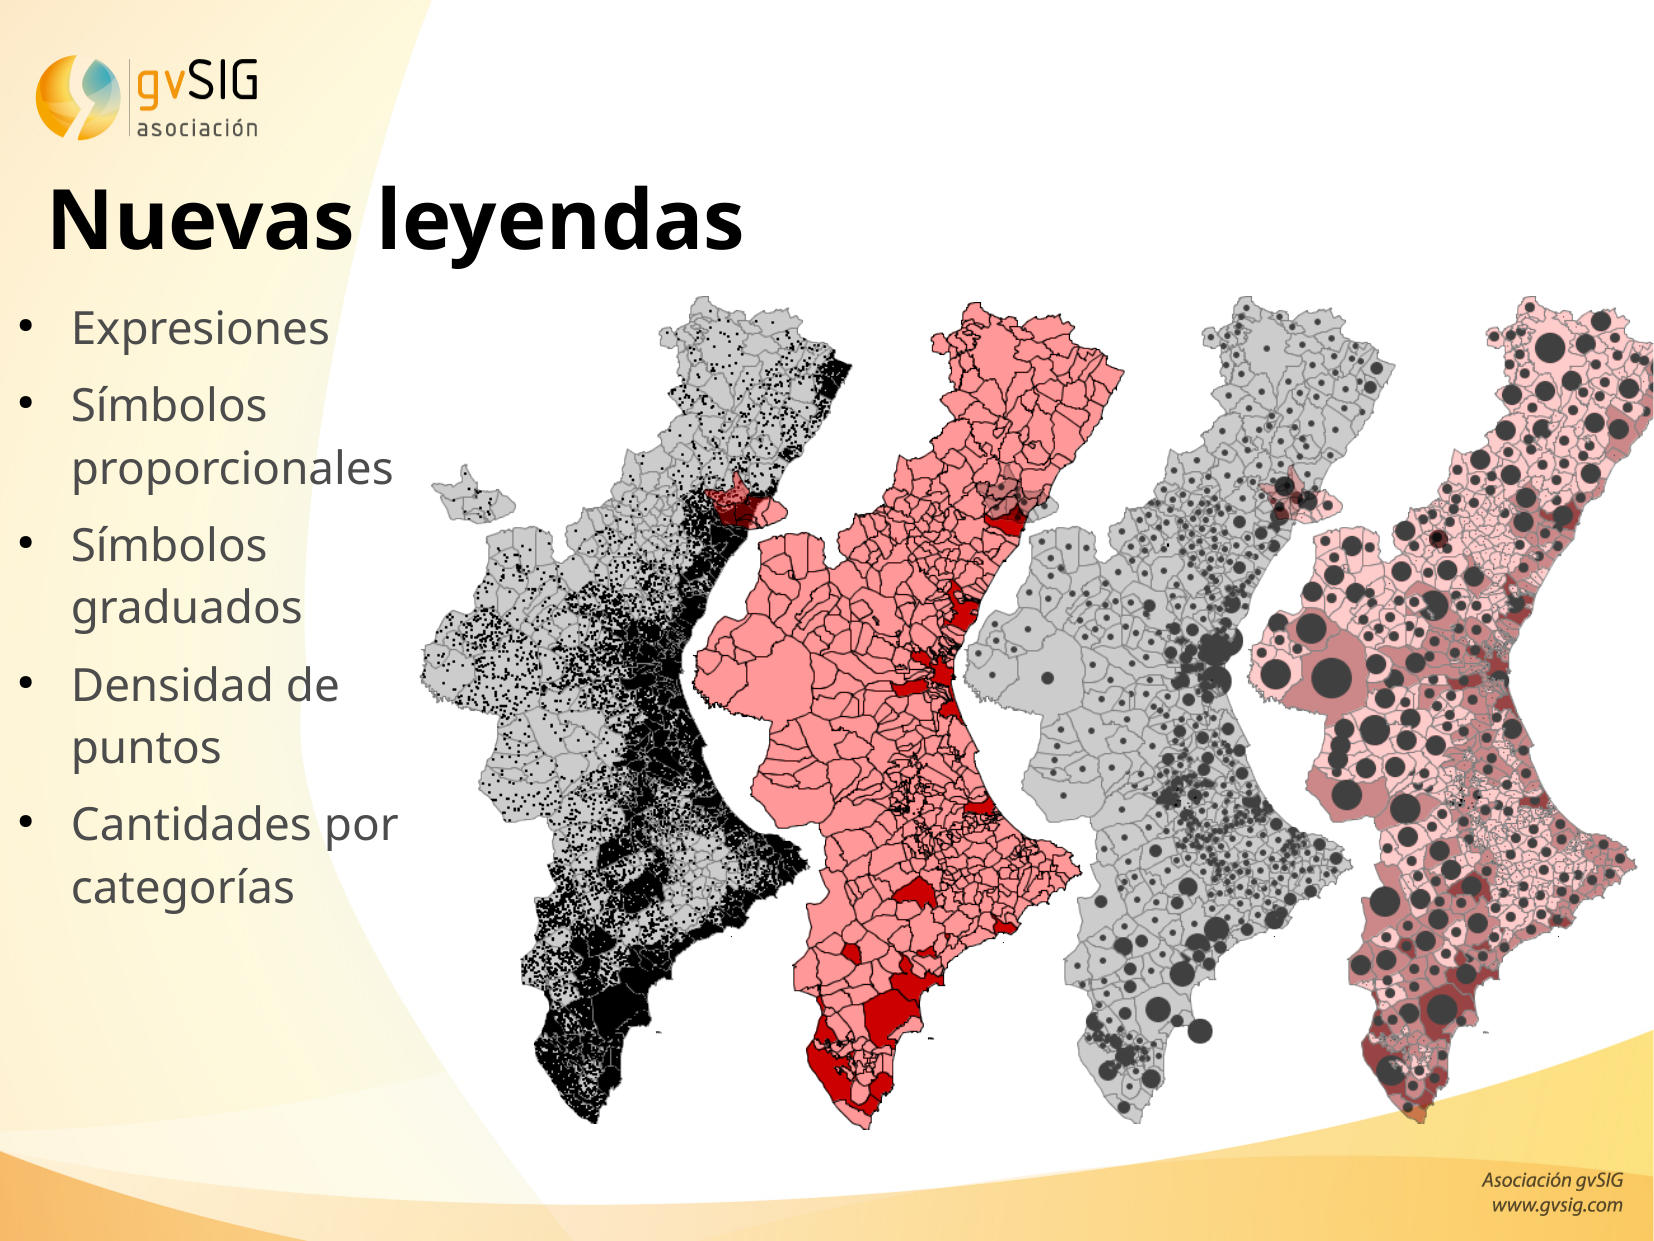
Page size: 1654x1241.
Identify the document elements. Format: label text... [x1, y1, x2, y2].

picture [0, 0, 1654, 1241]
list Expresiones Símbolos proporcionales Símbolos graduados Densidad de puntos Cantidades por categorías [0, 295, 426, 1000]
title Nuevas leyendas [46, 170, 1534, 265]
